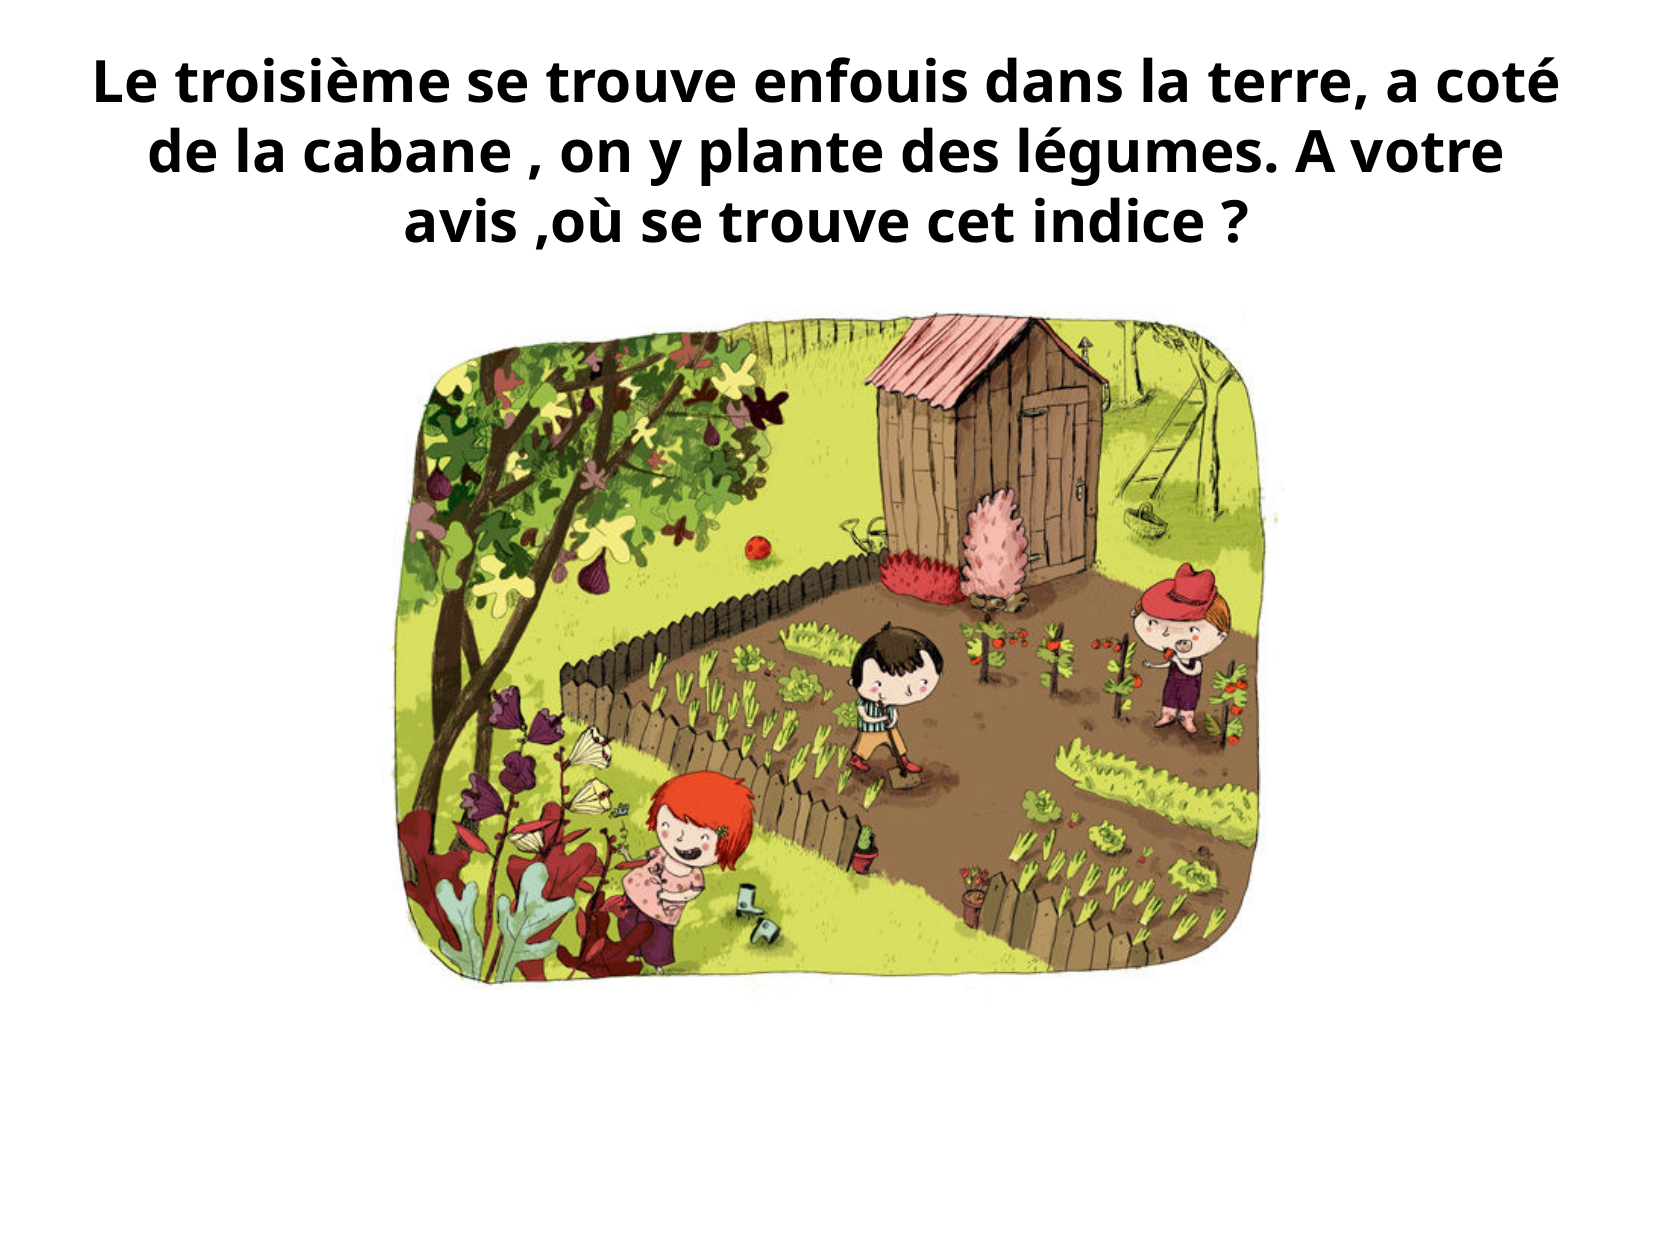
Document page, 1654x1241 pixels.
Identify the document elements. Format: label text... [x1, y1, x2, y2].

picture [369, 299, 1285, 1019]
title Le troisième se trouve enfouis dans la terre, a coté de la cabane , on y plante des légumes. A votre avis ,où se trouve cet indice ? [82, 27, 1571, 272]
